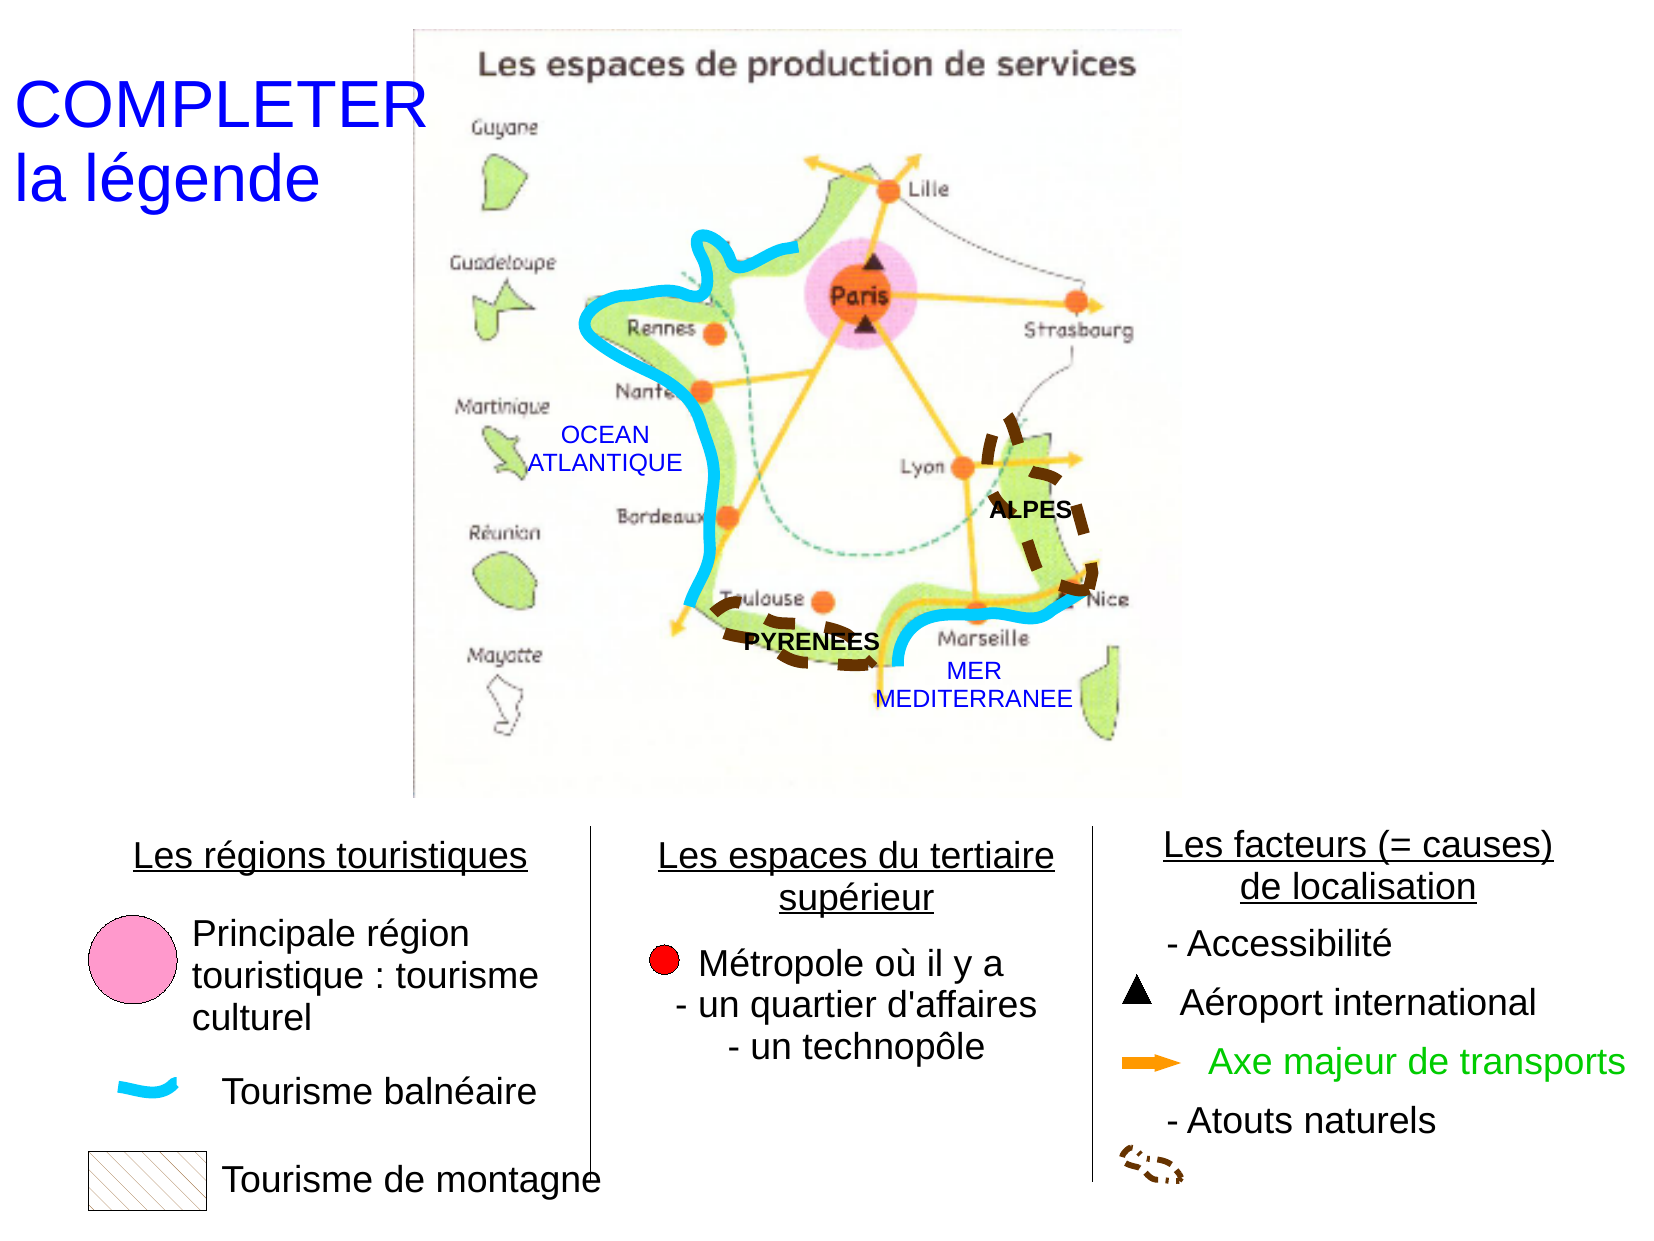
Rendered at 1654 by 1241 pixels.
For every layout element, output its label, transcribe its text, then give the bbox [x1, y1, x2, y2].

text_box Principale région touristique : tourisme culturel [177, 905, 650, 1046]
text_box MER MEDITERRANEE [856, 649, 1093, 737]
text_box Tourisme de montagne [207, 1151, 621, 1209]
text_box Les espaces du tertiaire supérieur [620, 826, 1092, 926]
text_box COMPLETER la légende [0, 59, 473, 224]
text_box [88, 1151, 207, 1211]
text_box Tourisme balnéaire [206, 1062, 621, 1120]
text_box Les régions touristiques [118, 826, 590, 884]
text_box - Accessibilité [1151, 915, 1565, 973]
text_box [88, 915, 177, 1004]
picture [413, 29, 1182, 798]
text_box ALPES [974, 488, 1182, 533]
text_box Les facteurs (= causes) de localisation [1122, 816, 1595, 916]
text_box Aéroport international [1122, 974, 1595, 1032]
text_box PYRENEES [708, 620, 916, 664]
text_box OCEAN ATLANTIQUE [501, 413, 709, 485]
text_box - Atouts naturels [1151, 1092, 1565, 1150]
text_box Métropole où il y a - un quartier d'affaires - un technopôle [620, 934, 1093, 1076]
text_box Axe majeur de transports [1181, 1033, 1654, 1091]
